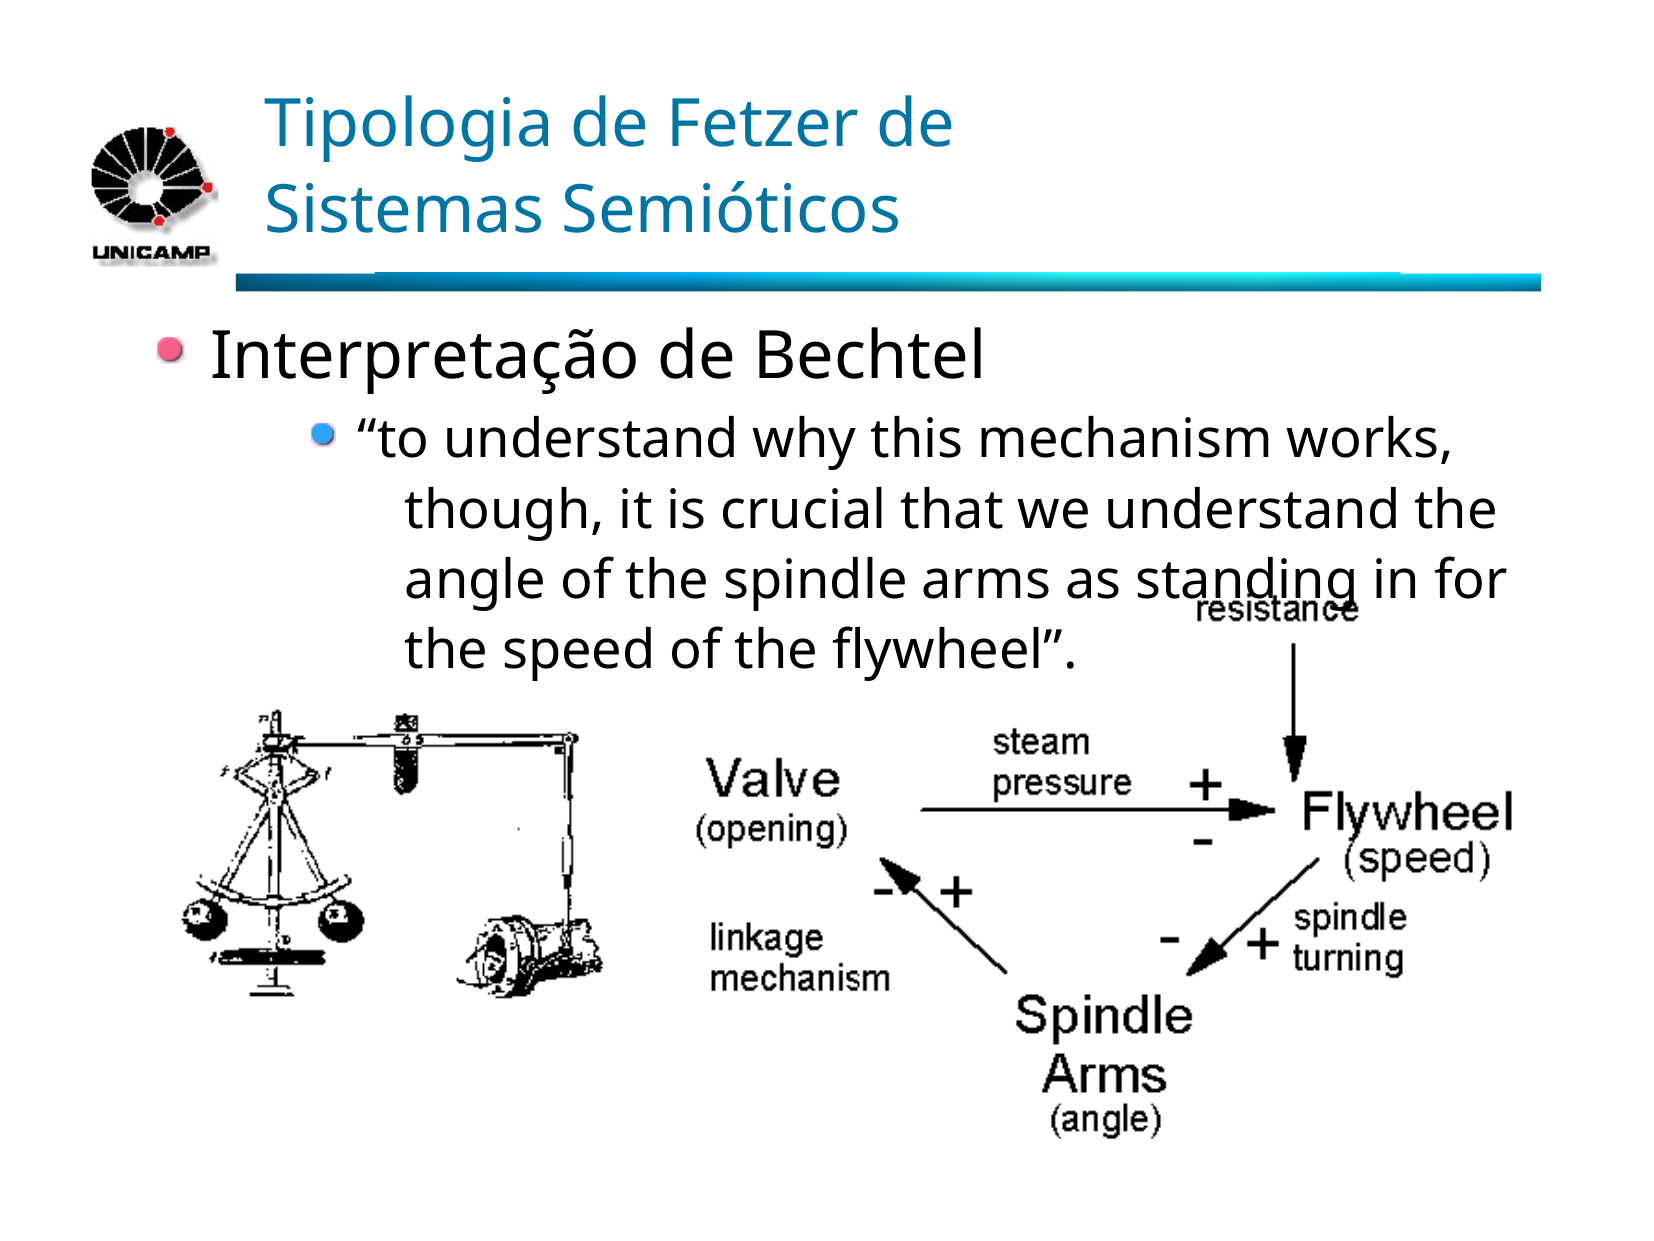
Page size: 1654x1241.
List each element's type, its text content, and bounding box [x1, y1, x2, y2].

title Tipologia de Fetzer de Sistemas Semióticos [264, 42, 1534, 250]
picture [125, 272, 1654, 295]
list Interpretação de Bechtel “to understand why this mechanism works, though, it is crucial that we understand the angle of the spindle arms as standing in for the speed of the flywheel”. [121, 309, 1534, 1182]
